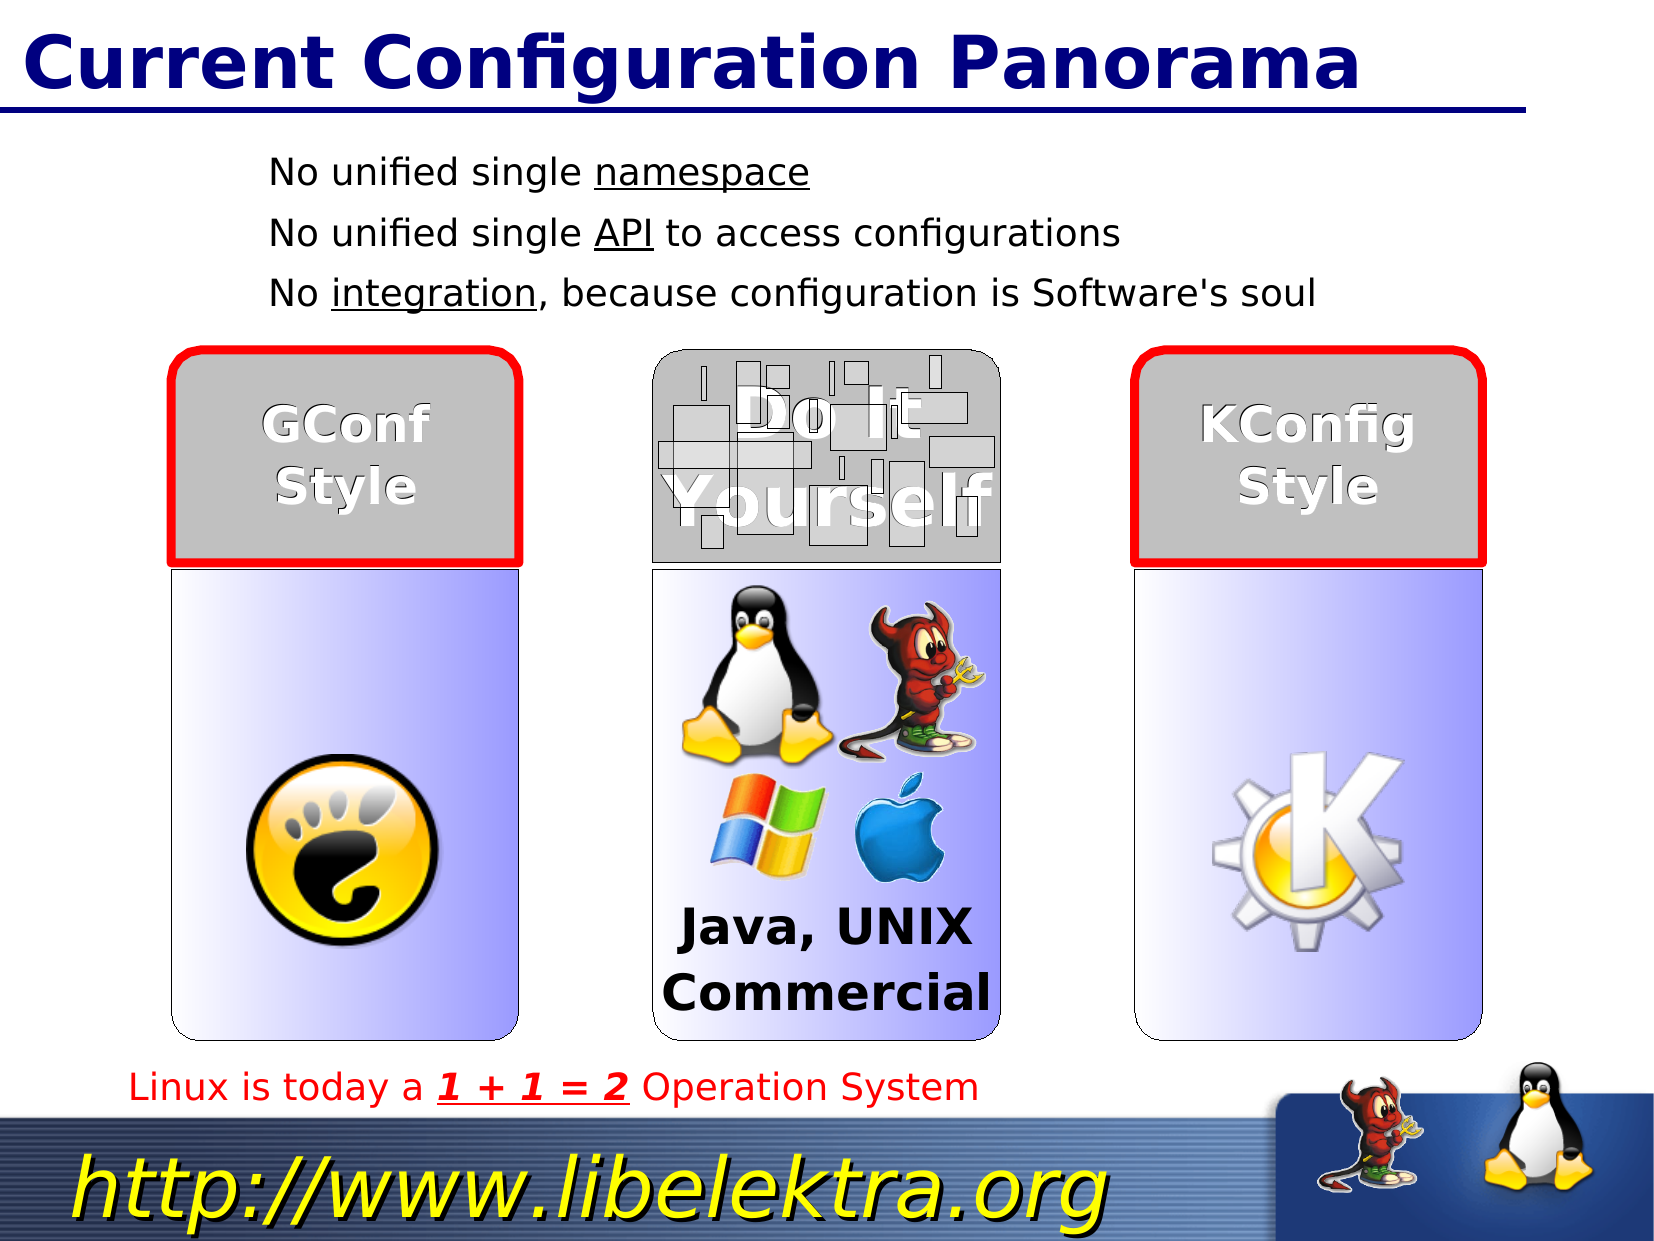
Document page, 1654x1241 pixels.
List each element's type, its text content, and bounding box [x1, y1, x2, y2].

text_box [652, 349, 1001, 563]
picture [1212, 751, 1405, 952]
text_box Linux is today a 1 + 1 = 2 Operation System [127, 1062, 981, 1107]
text_box Do It Yourself [661, 364, 994, 546]
picture [668, 584, 986, 769]
list No unified single namespace No unified single API to access configurations No integration, because configuration is Software's soul [253, 140, 1429, 321]
text_box GConf Style [226, 392, 467, 516]
picture [710, 773, 829, 881]
picture [0, 1061, 1654, 1241]
picture [246, 754, 444, 949]
text_box [1134, 349, 1483, 563]
text_box Commercial [661, 961, 994, 1021]
text_box [171, 569, 519, 1041]
text_box KConfig Style [1142, 392, 1475, 516]
text_box [1134, 569, 1483, 1041]
text_box Java, UNIX [680, 893, 975, 954]
text_box [652, 569, 1001, 1041]
picture [854, 771, 945, 883]
text_box [171, 349, 519, 563]
text_box Current Configuration Panorama [22, 14, 1611, 111]
